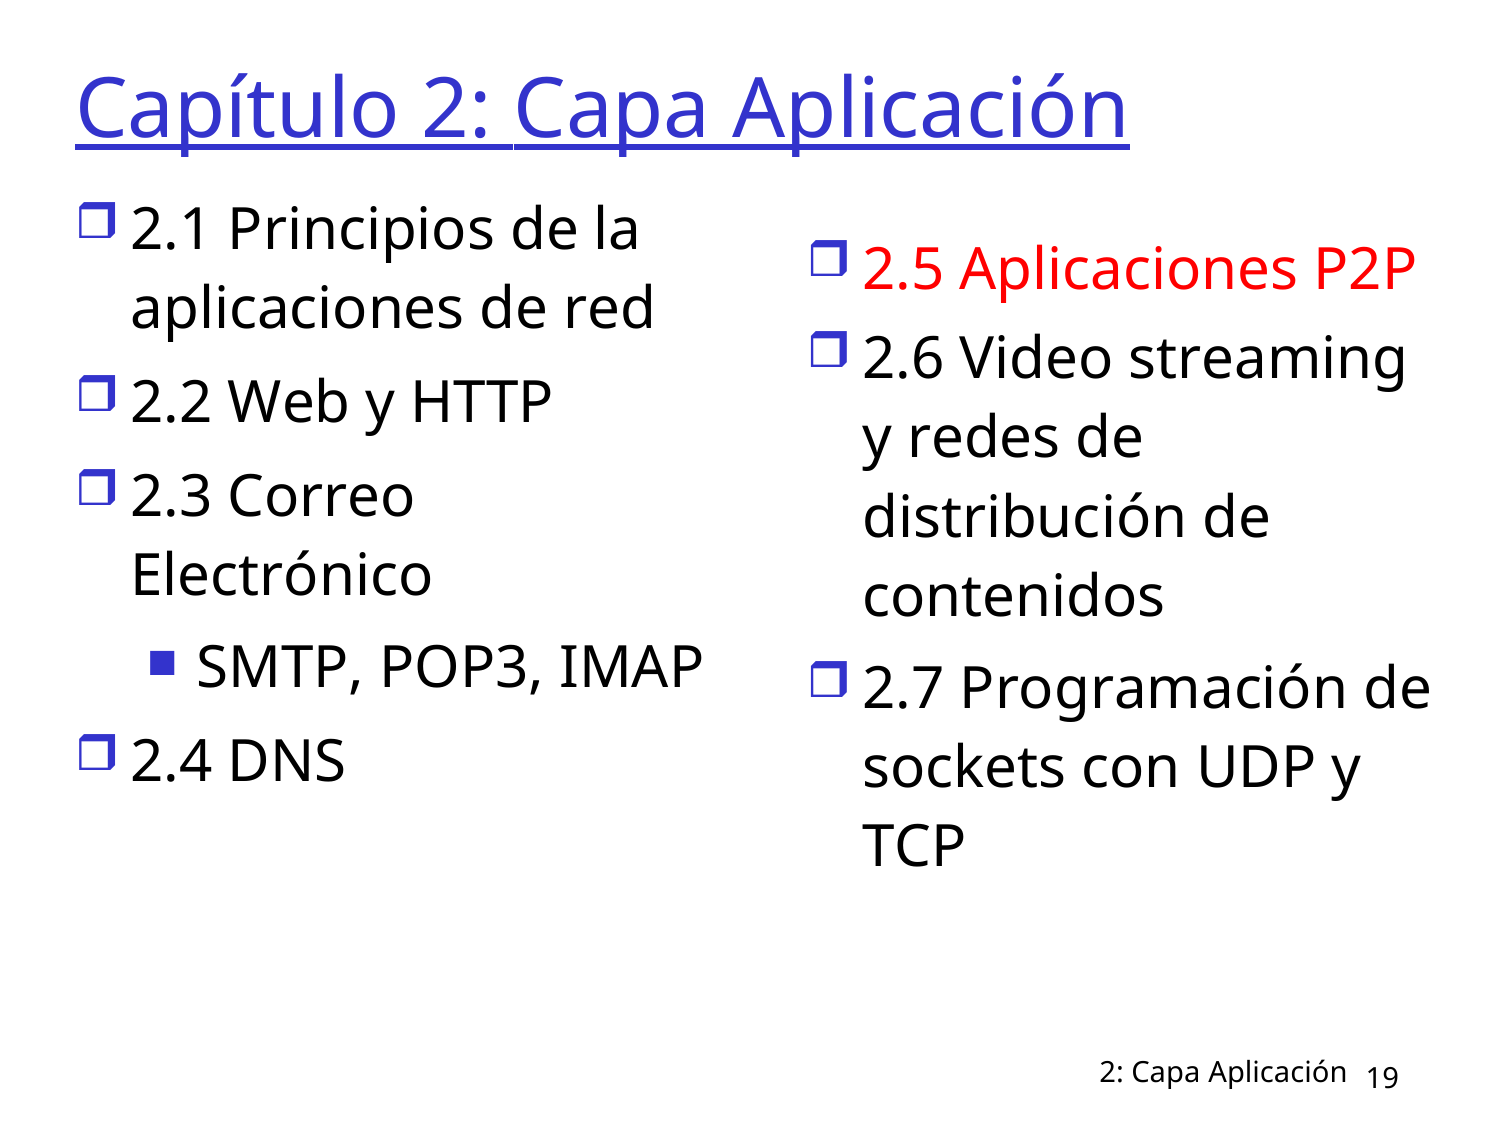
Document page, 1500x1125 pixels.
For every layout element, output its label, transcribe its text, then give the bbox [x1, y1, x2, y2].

title Capítulo 2: Capa Aplicación [75, 23, 1426, 188]
list 2.5 Aplicaciones P2P 2.6 Video streaming y redes de distribución de contenidos 2.7 Programación de sockets con UDP y TCP [792, 225, 1464, 1066]
list 2.1 Principios de la aplicaciones de red 2.2 Web y HTTP 2.3 Correo Electrónico SMTP, POP3, IMAP 2.4 DNS [75, 187, 734, 841]
